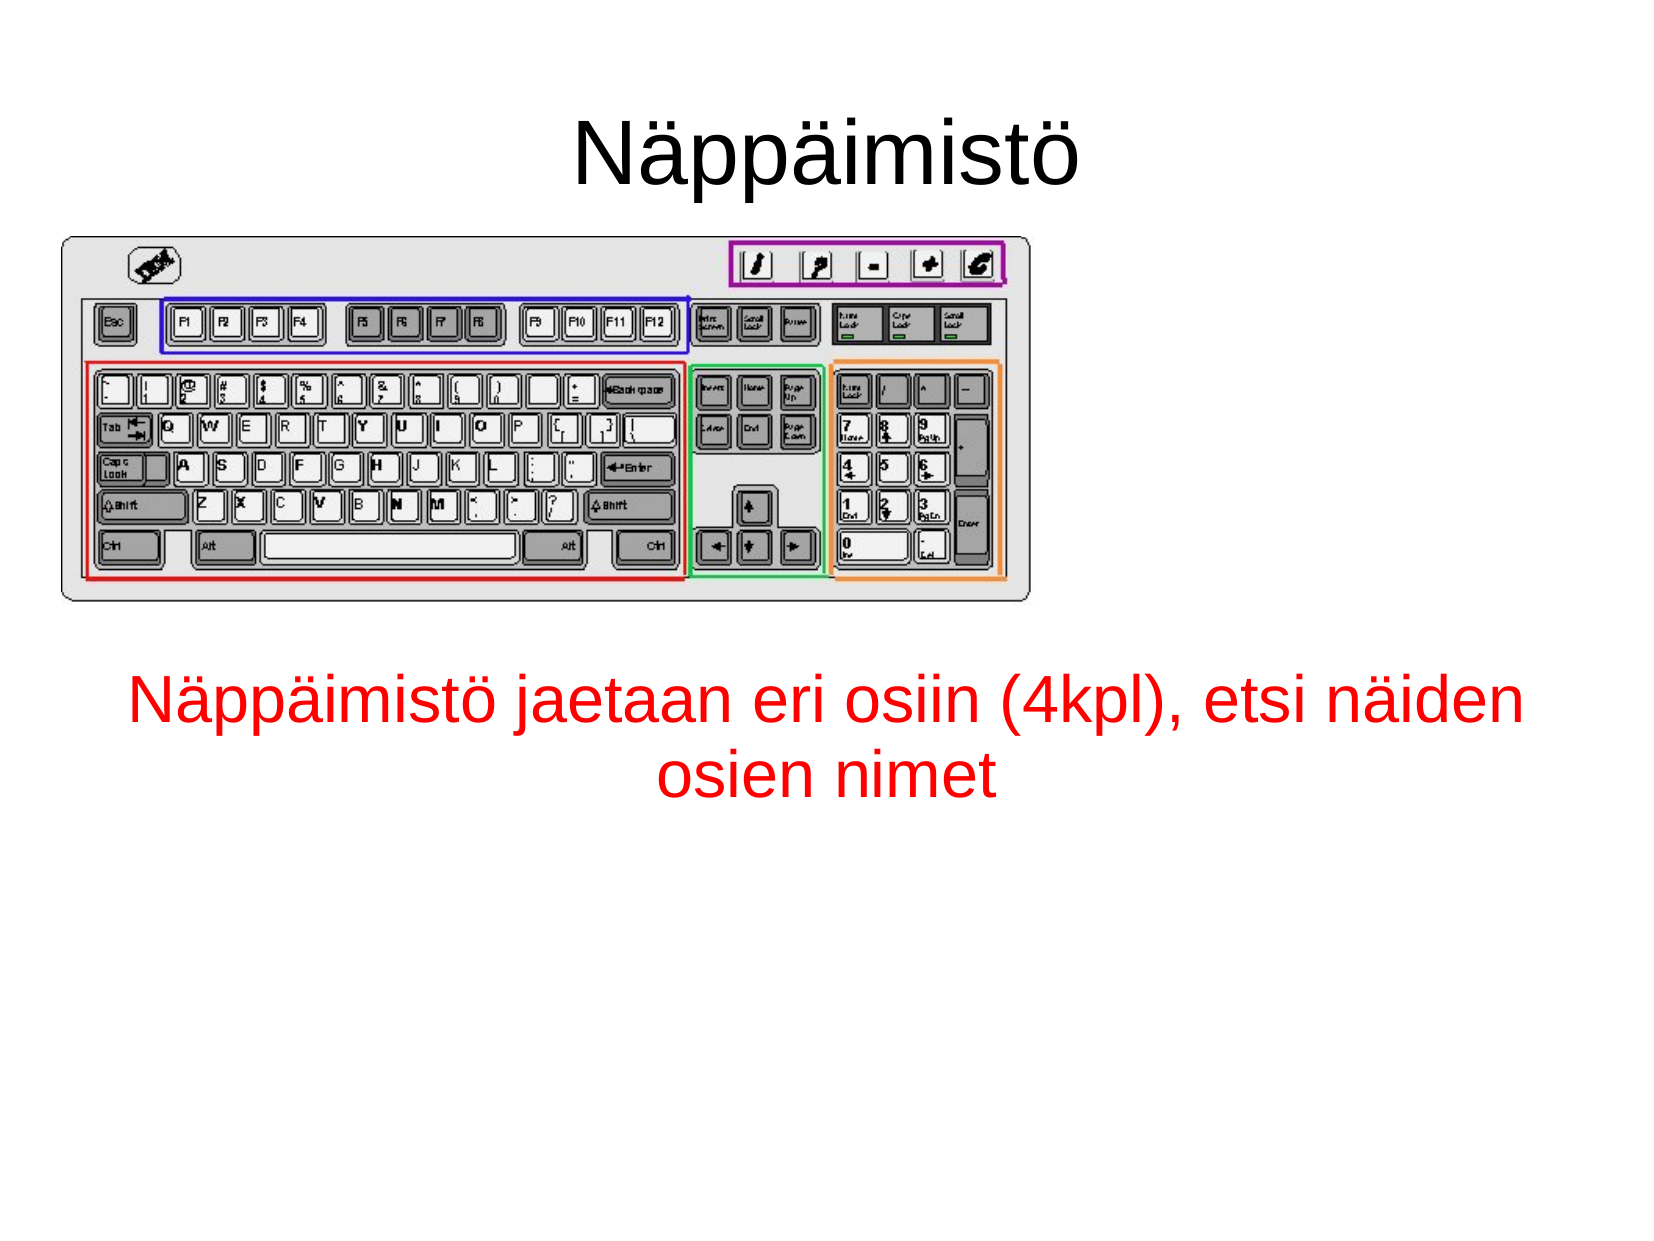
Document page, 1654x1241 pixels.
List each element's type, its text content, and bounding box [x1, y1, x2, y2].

title Näppäimistö [82, 56, 1571, 250]
picture [61, 236, 1034, 605]
subtitle Näppäimistö jaetaan eri osiin (4kpl), etsi näiden osien nimet [82, 297, 1571, 1102]
